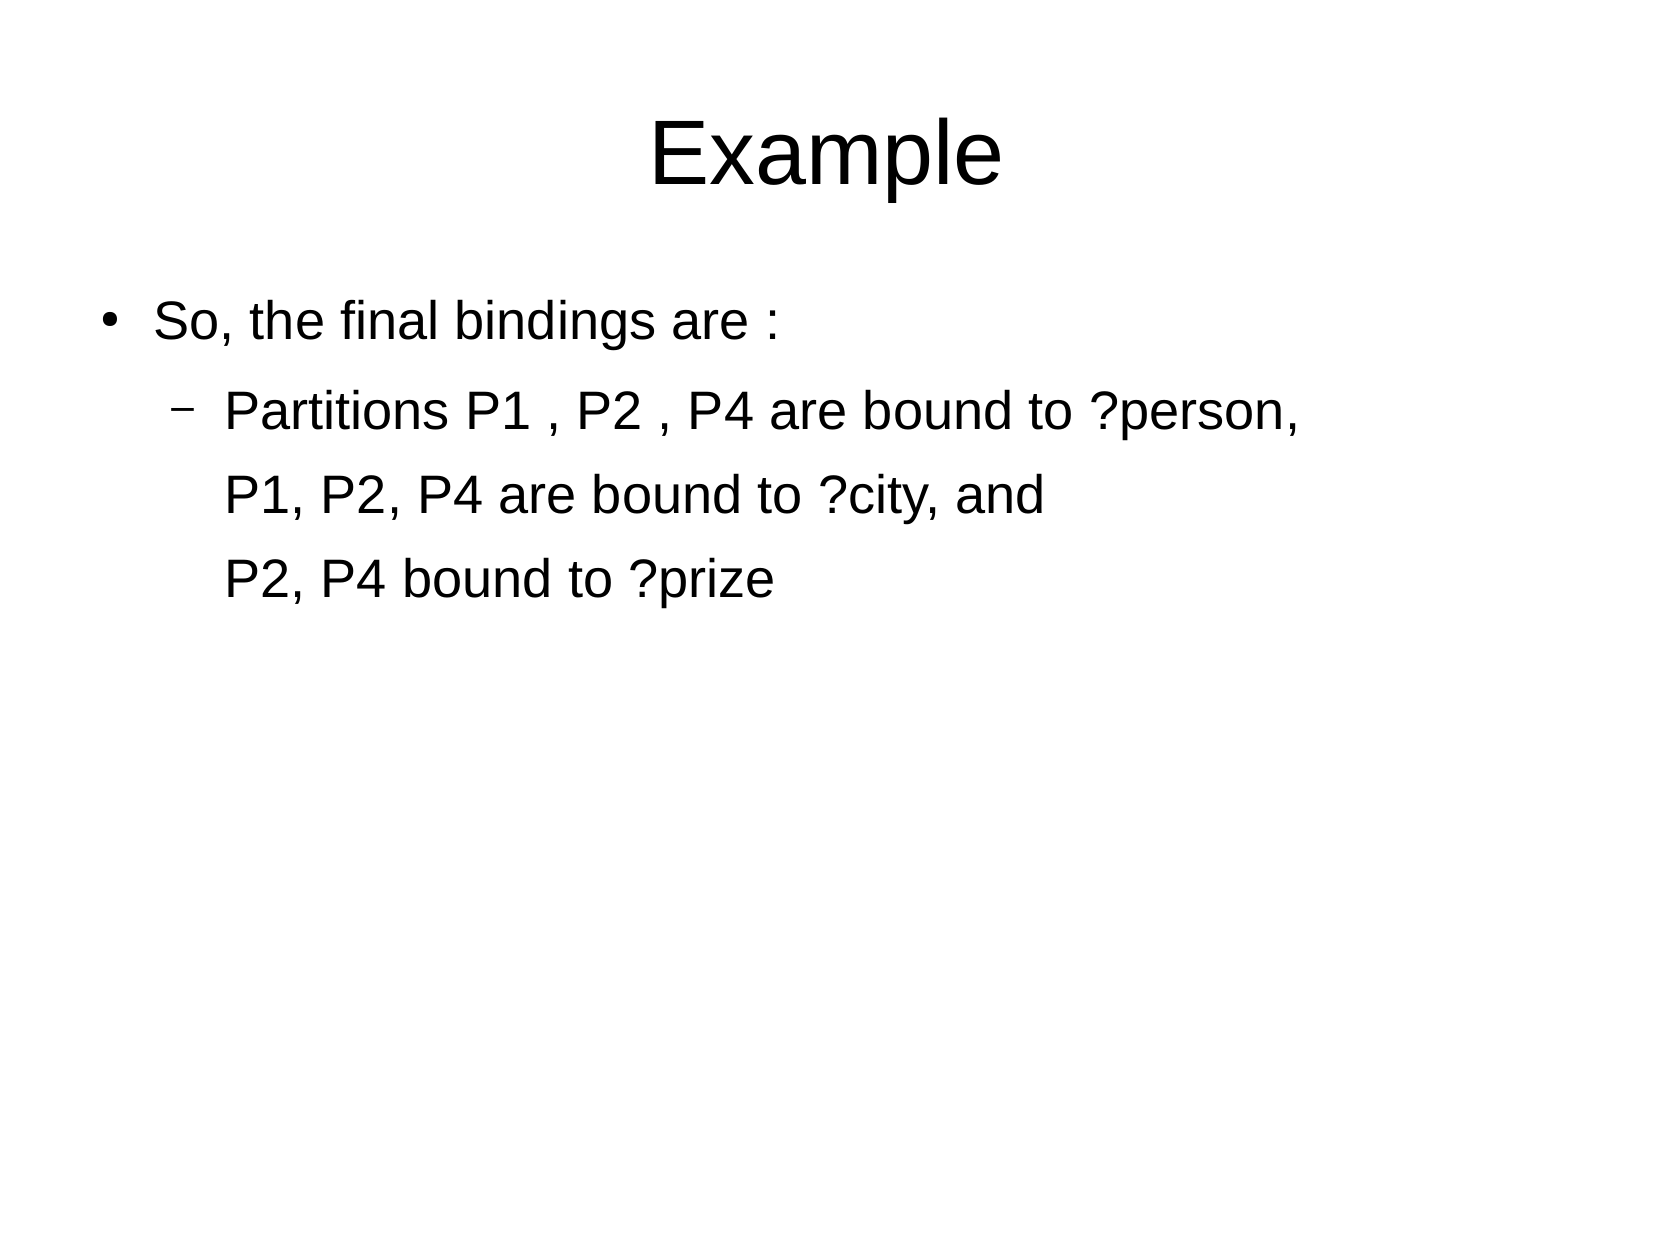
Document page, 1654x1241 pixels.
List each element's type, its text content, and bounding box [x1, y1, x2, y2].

list So, the final bindings are : Partitions P1 , P2 , P4 are bound to ?person, P1, P2, P4 are bound to ?city, and P2, P4 bound to ?prize [82, 290, 1571, 1010]
title Example [82, 49, 1571, 257]
